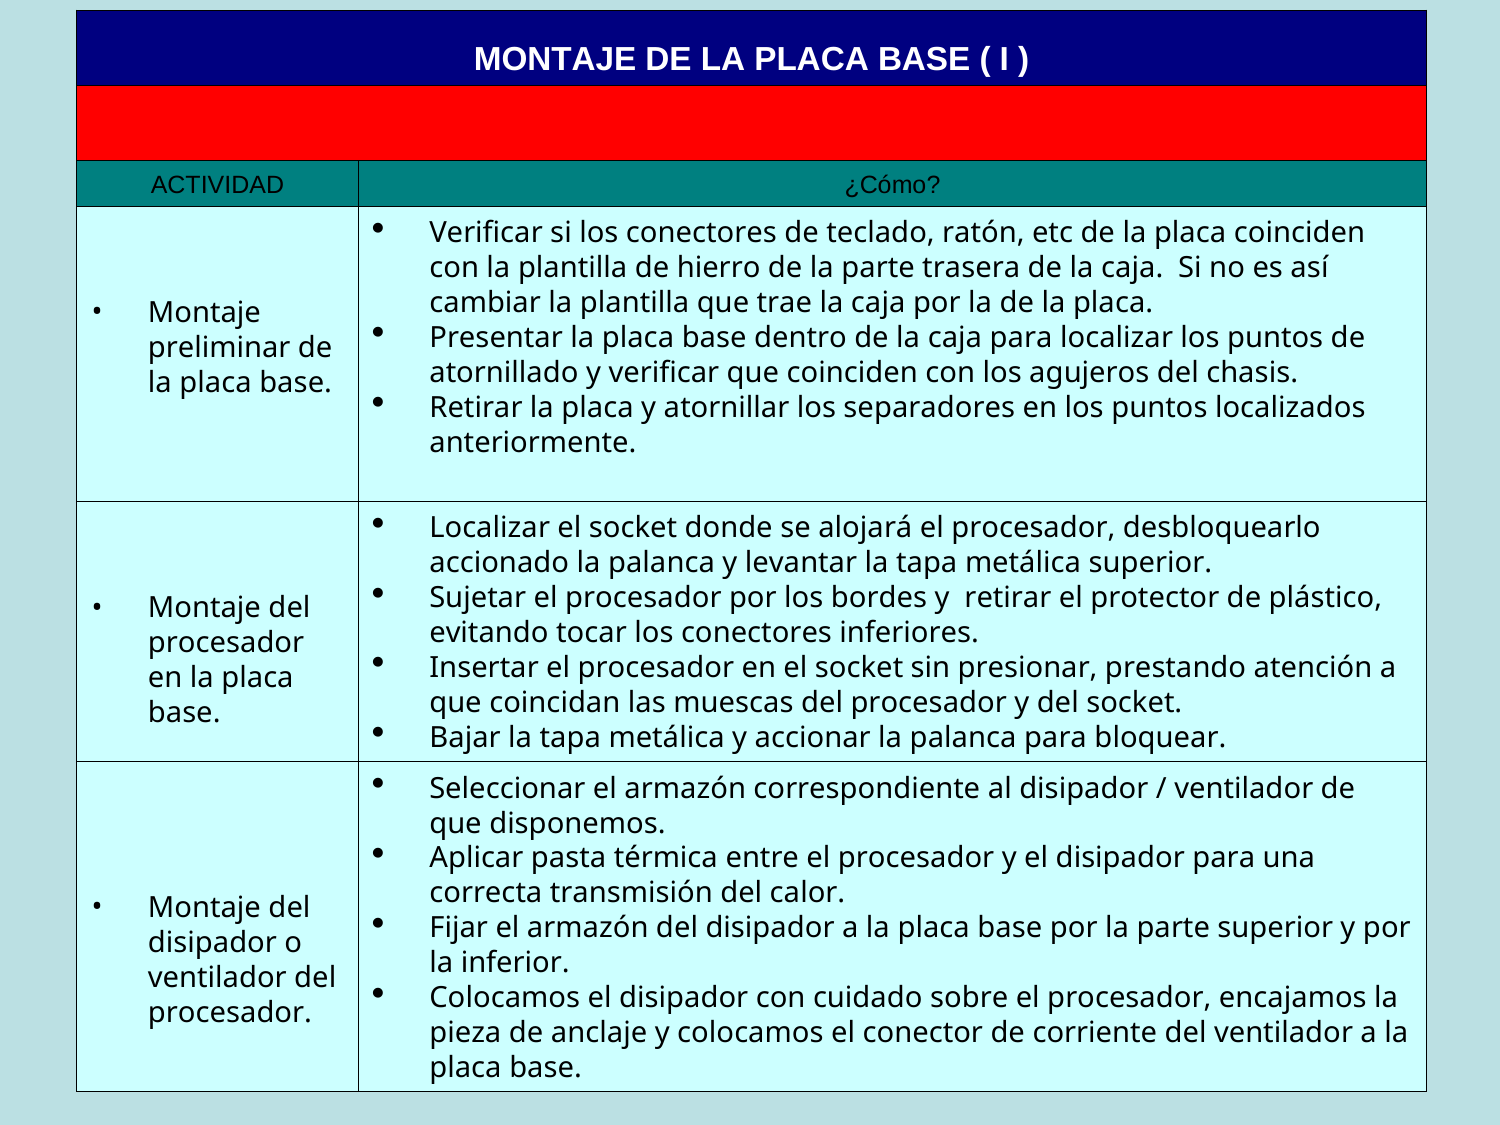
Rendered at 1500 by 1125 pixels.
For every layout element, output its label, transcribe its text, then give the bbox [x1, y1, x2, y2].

table_cell Verificar si los conectores de teclado, ratón, etc de la placa coinciden con la plantilla de hierro de la parte trasera de la caja. Si no es así cambiar la plantilla que trae la caja por la de la placa. Presentar la placa base dentro de la caja para localizar los puntos de atornillado y verificar que coinciden con los agujeros del chasis. Retirar la placa y atornillar los separadores en los puntos localizados anteriormente. [359, 207, 1426, 501]
table_cell ACTIVIDAD [77, 161, 358, 206]
table_cell Seleccionar el armazón correspondiente al disipador / ventilador de que disponemos. Aplicar pasta térmica entre el procesador y el disipador para una correcta transmisión del calor. Fijar el armazón del disipador a la placa base por la parte superior y por la inferior. Colocamos el disipador con cuidado sobre el procesador, encajamos la pieza de anclaje y colocamos el conector de corriente del ventilador a la placa base. [359, 762, 1426, 1091]
table_cell ¿Cómo? [359, 161, 1426, 206]
table_cell Montaje del disipador o ventilador del procesador. [77, 762, 358, 1091]
table_cell Montaje del procesador en la placa base. [77, 502, 358, 761]
table_cell Localizar el socket donde se alojará el procesador, desbloquearlo accionado la palanca y levantar la tapa metálica superior. Sujetar el procesador por los bordes y retirar el protector de plástico, evitando tocar los conectores inferiores. Insertar el procesador en el socket sin presionar, prestando atención a que coincidan las muescas del procesador y del socket. Bajar la tapa metálica y accionar la palanca para bloquear. [359, 502, 1426, 761]
table_cell [77, 86, 1426, 160]
table_header MONTAJE DE LA PLACA BASE ( I ) [77, 11, 1426, 85]
table_cell Montaje preliminar de la placa base. [77, 207, 358, 501]
